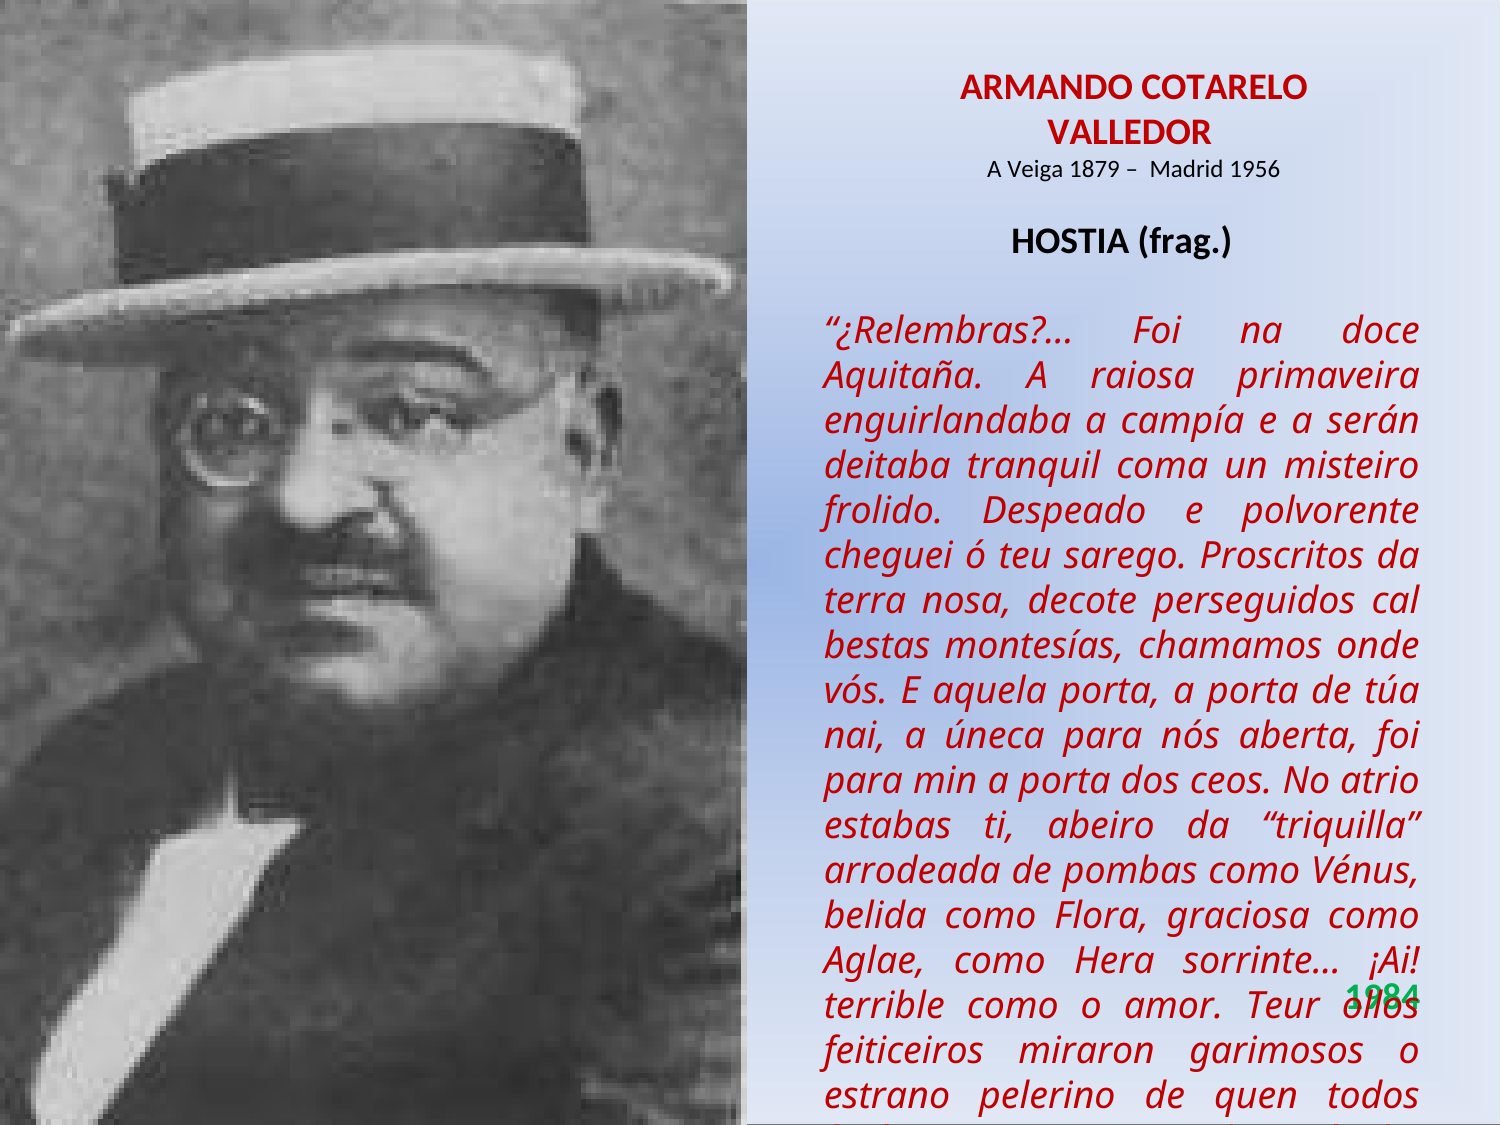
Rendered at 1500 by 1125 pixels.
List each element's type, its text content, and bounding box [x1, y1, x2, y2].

text_box HOSTIA (frag.) “¿Relembras?... Foi na doce Aquitaña. A raiosa primaveira enguirlandaba a campía e a serán deitaba tranquil coma un misteiro frolido. Despeado e polvorente cheguei ó teu sarego. Proscritos da terra nosa, decote perseguidos cal bestas montesías, chamamos onde vós. E aquela porta, a porta de túa nai, a úneca para nós aberta, foi para min a porta dos ceos. No atrio estabas ti, abeiro da “triquilla” arrodeada de pombas como Vénus, belida como Flora, graciosa como Aglae, como Hera sorrinte... ¡Ai! terrible como o amor. Teur ollos feiticeiros miraron garimosos o estrano pelerino de quen todos fuxían... ¡Gracias, ouh Prócula, aínda gracias, sempre gracias! [809, 207, 1436, 1125]
text_box ARMANDO COTARELO VALLEDOR A Veiga 1879 – Madrid 1956 [903, 54, 1365, 191]
picture [0, 0, 1500, 1125]
